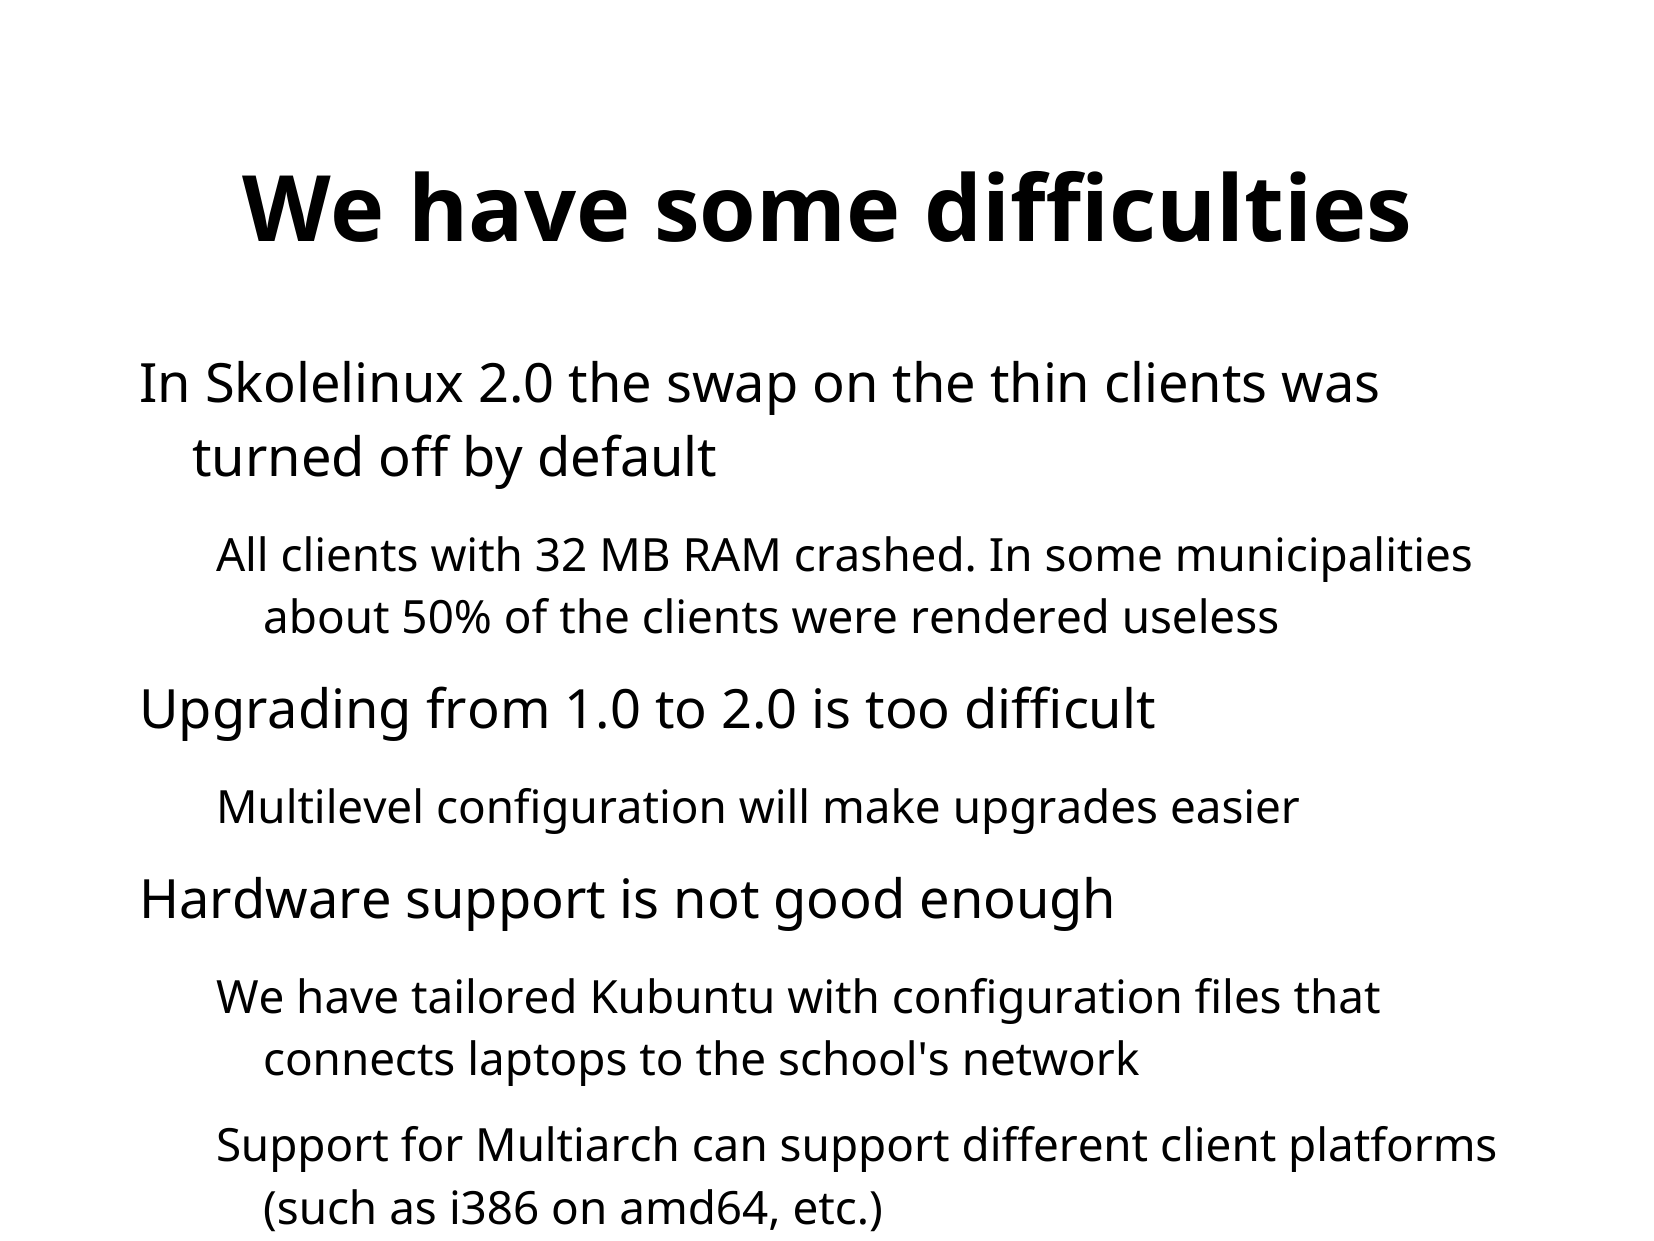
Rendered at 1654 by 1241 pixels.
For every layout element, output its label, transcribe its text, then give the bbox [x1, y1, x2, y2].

list In Skolelinux 2.0 the swap on the thin clients was turned off by default All clients with 32 MB RAM crashed. In some municipalities about 50% of the clients were rendered useless Upgrading from 1.0 to 2.0 is too difficult Multilevel configuration will make upgrades easier Hardware support is not good enough We have tailored Kubuntu with configuration files that connects laptops to the school's network Support for Multiarch can support different client platforms (such as i386 on amd64, etc.) [121, 344, 1534, 1213]
title We have some difficulties [121, 102, 1534, 311]
